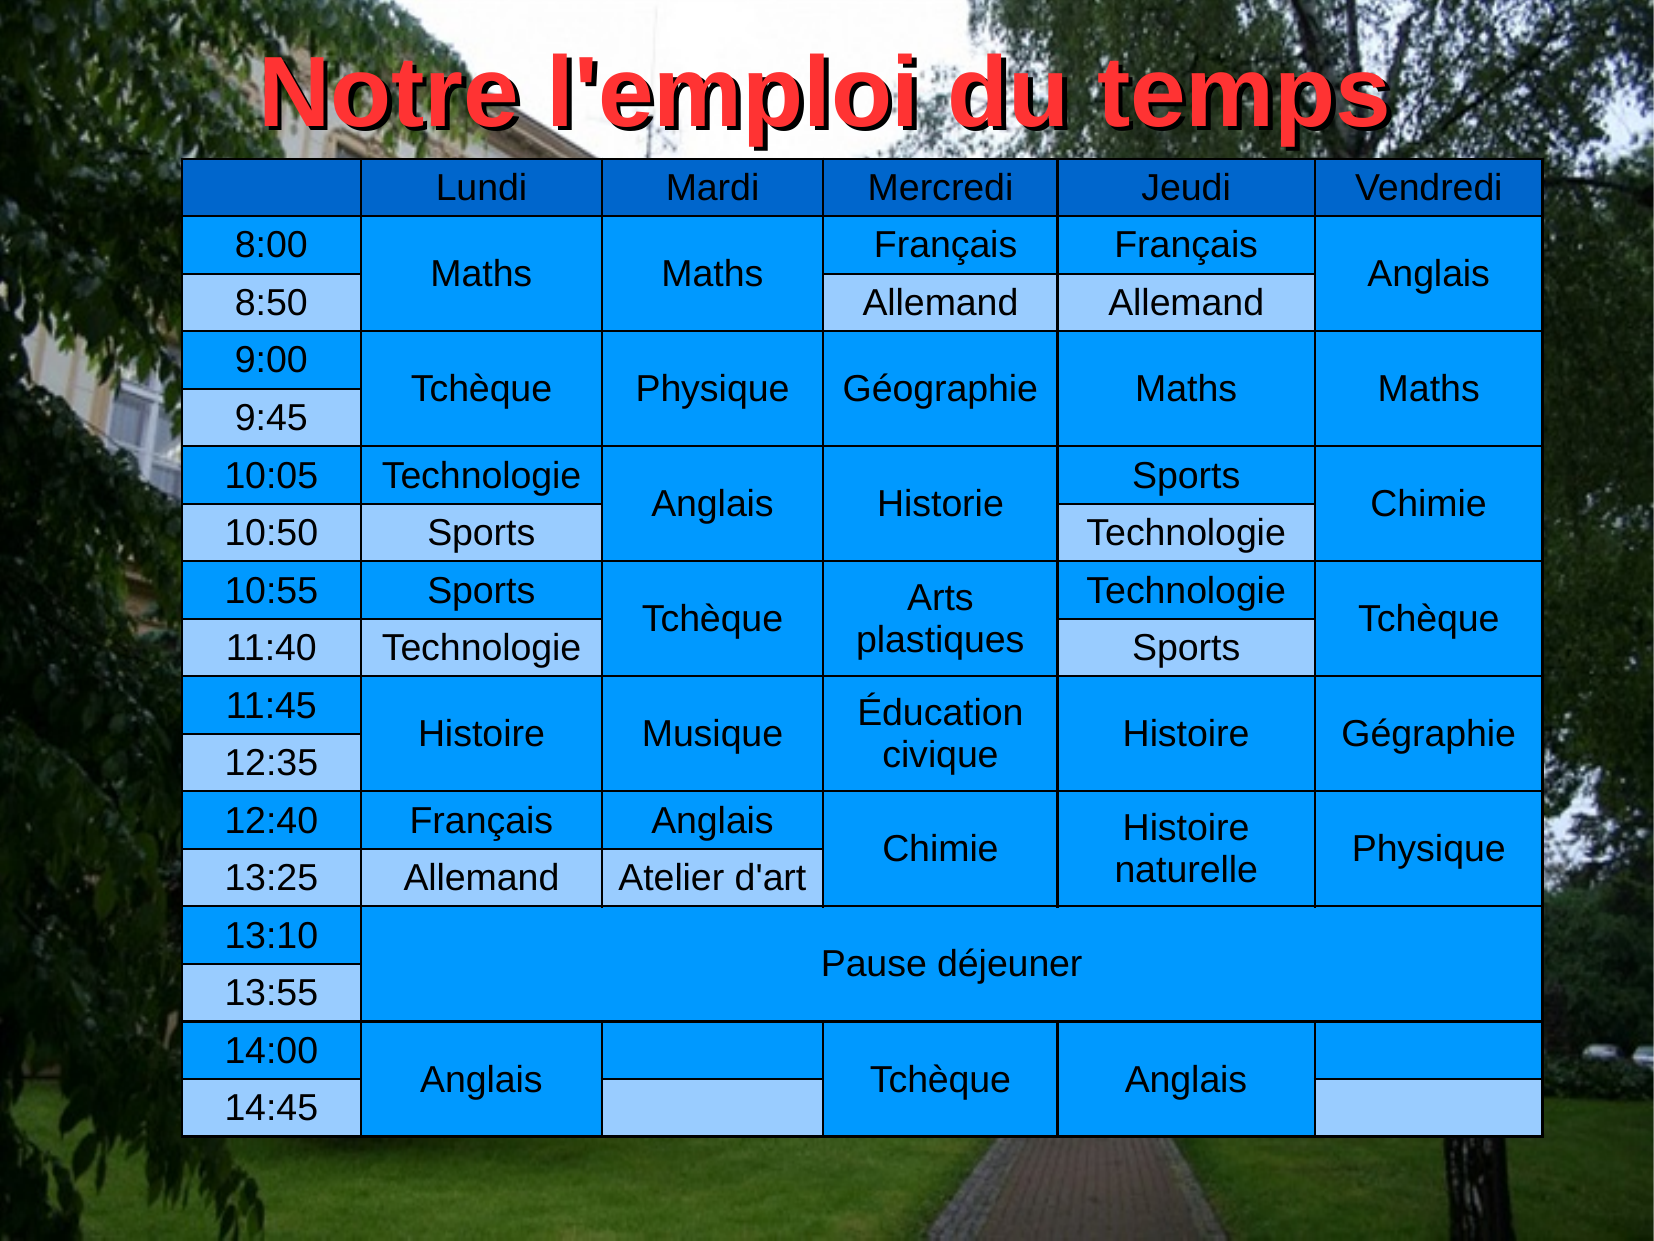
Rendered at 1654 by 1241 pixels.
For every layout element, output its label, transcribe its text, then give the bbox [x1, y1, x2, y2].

table_cell Technologie [1059, 562, 1314, 618]
table_cell Français [362, 792, 601, 848]
table_cell 8:50 [183, 275, 360, 330]
table_cell 13:10 [183, 907, 360, 963]
table_cell Physique [603, 332, 822, 445]
table_header Vendredi [1316, 160, 1541, 215]
table_cell Géographie [824, 332, 1056, 445]
table_cell Chimie [1316, 447, 1541, 560]
table_cell Maths [1059, 332, 1314, 445]
table_cell Tchèque [824, 1023, 1056, 1135]
table_cell Maths [1316, 332, 1541, 445]
table_cell Sports [1059, 620, 1314, 675]
table_cell Technologie [1059, 505, 1314, 560]
table_cell Sports [362, 505, 601, 560]
table_cell Maths [362, 217, 601, 330]
table_cell 13:55 [183, 965, 360, 1020]
table_cell Anglais [362, 1023, 601, 1135]
table_cell 12:40 [183, 792, 360, 848]
table_cell 9:00 [183, 332, 360, 388]
table_cell Histoire [362, 677, 601, 790]
table_cell Anglais [1316, 217, 1541, 330]
table_cell 13:25 [183, 850, 360, 905]
table_cell 11:40 [183, 620, 360, 675]
table_cell Maths [603, 217, 822, 330]
table_cell Tchèque [603, 562, 822, 675]
table_header Jeudi [1059, 160, 1314, 215]
table_cell 9:45 [183, 390, 360, 445]
table_header Mardi [603, 160, 822, 215]
table_cell Anglais [603, 447, 822, 560]
table_cell 10:50 [183, 505, 360, 560]
table_cell Gégraphie [1316, 677, 1541, 790]
table_cell 12:35 [183, 735, 360, 790]
table_cell Français [1059, 217, 1314, 273]
table_cell Tchèque [362, 332, 601, 445]
table_cell 14:00 [183, 1023, 360, 1078]
table_cell Sports [1059, 447, 1314, 503]
table_cell 14:45 [183, 1080, 360, 1135]
table_cell 8:00 [183, 217, 360, 273]
table_header [183, 160, 360, 215]
table_cell [1316, 1080, 1541, 1135]
table_cell Technologie [362, 447, 601, 503]
table_cell [603, 1080, 822, 1135]
table_cell Musique [603, 677, 822, 790]
table_cell Allemand [824, 275, 1056, 330]
table_cell Anglais [1059, 1023, 1314, 1135]
table_cell Technologie [362, 620, 601, 675]
table_cell Physique [1316, 792, 1541, 905]
table_cell Anglais [603, 792, 822, 848]
table_header Mercredi [824, 160, 1056, 215]
table_cell 10:05 [183, 447, 360, 503]
table_header Lundi [362, 160, 601, 215]
picture [0, 0, 1654, 1241]
table_cell Allemand [362, 850, 601, 905]
table_cell Tchèque [1316, 562, 1541, 675]
table_cell Sports [362, 562, 601, 618]
table_cell Chimie [824, 792, 1056, 905]
table_cell Historie [824, 447, 1056, 560]
table_cell Allemand [1059, 275, 1314, 330]
table_cell 11:45 [183, 677, 360, 733]
table_cell Atelier d'art [603, 850, 822, 905]
table_cell Français [824, 217, 1056, 273]
table_cell Éducation civique [824, 677, 1056, 790]
table_cell Arts plastiques [824, 562, 1056, 675]
table_cell Histoire [1059, 677, 1314, 790]
table_cell Pause déjeuner [362, 907, 1541, 1020]
table_cell 10:55 [183, 562, 360, 618]
table_cell [1316, 1023, 1541, 1078]
table_cell [603, 1023, 822, 1078]
title Notre l'emploi du temps [81, 0, 1570, 196]
table_cell Histoire naturelle [1059, 792, 1314, 905]
